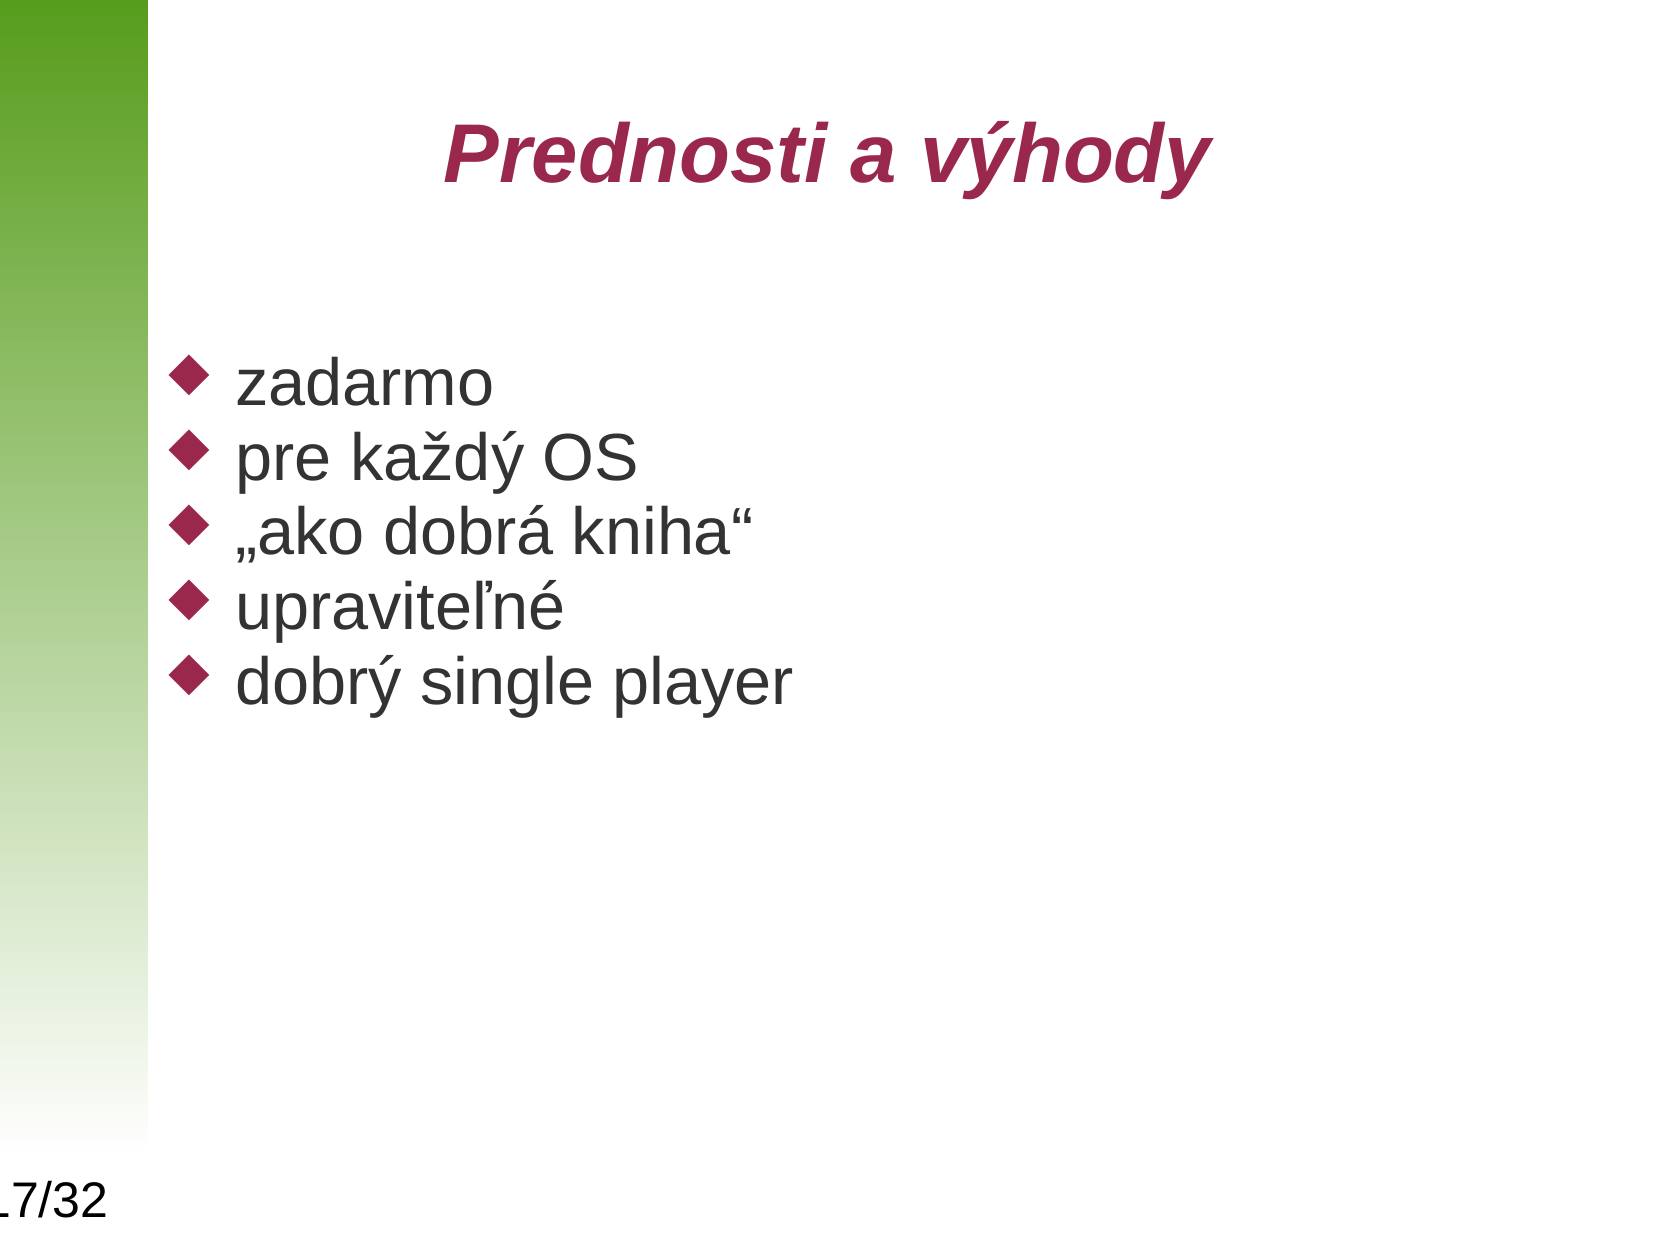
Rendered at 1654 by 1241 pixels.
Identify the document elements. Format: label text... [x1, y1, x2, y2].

title Prednosti a výhody [121, 49, 1534, 257]
list zadarmo pre každý OS „ako dobrá kniha“ upraviteľné dobrý single player [152, 344, 1534, 1127]
